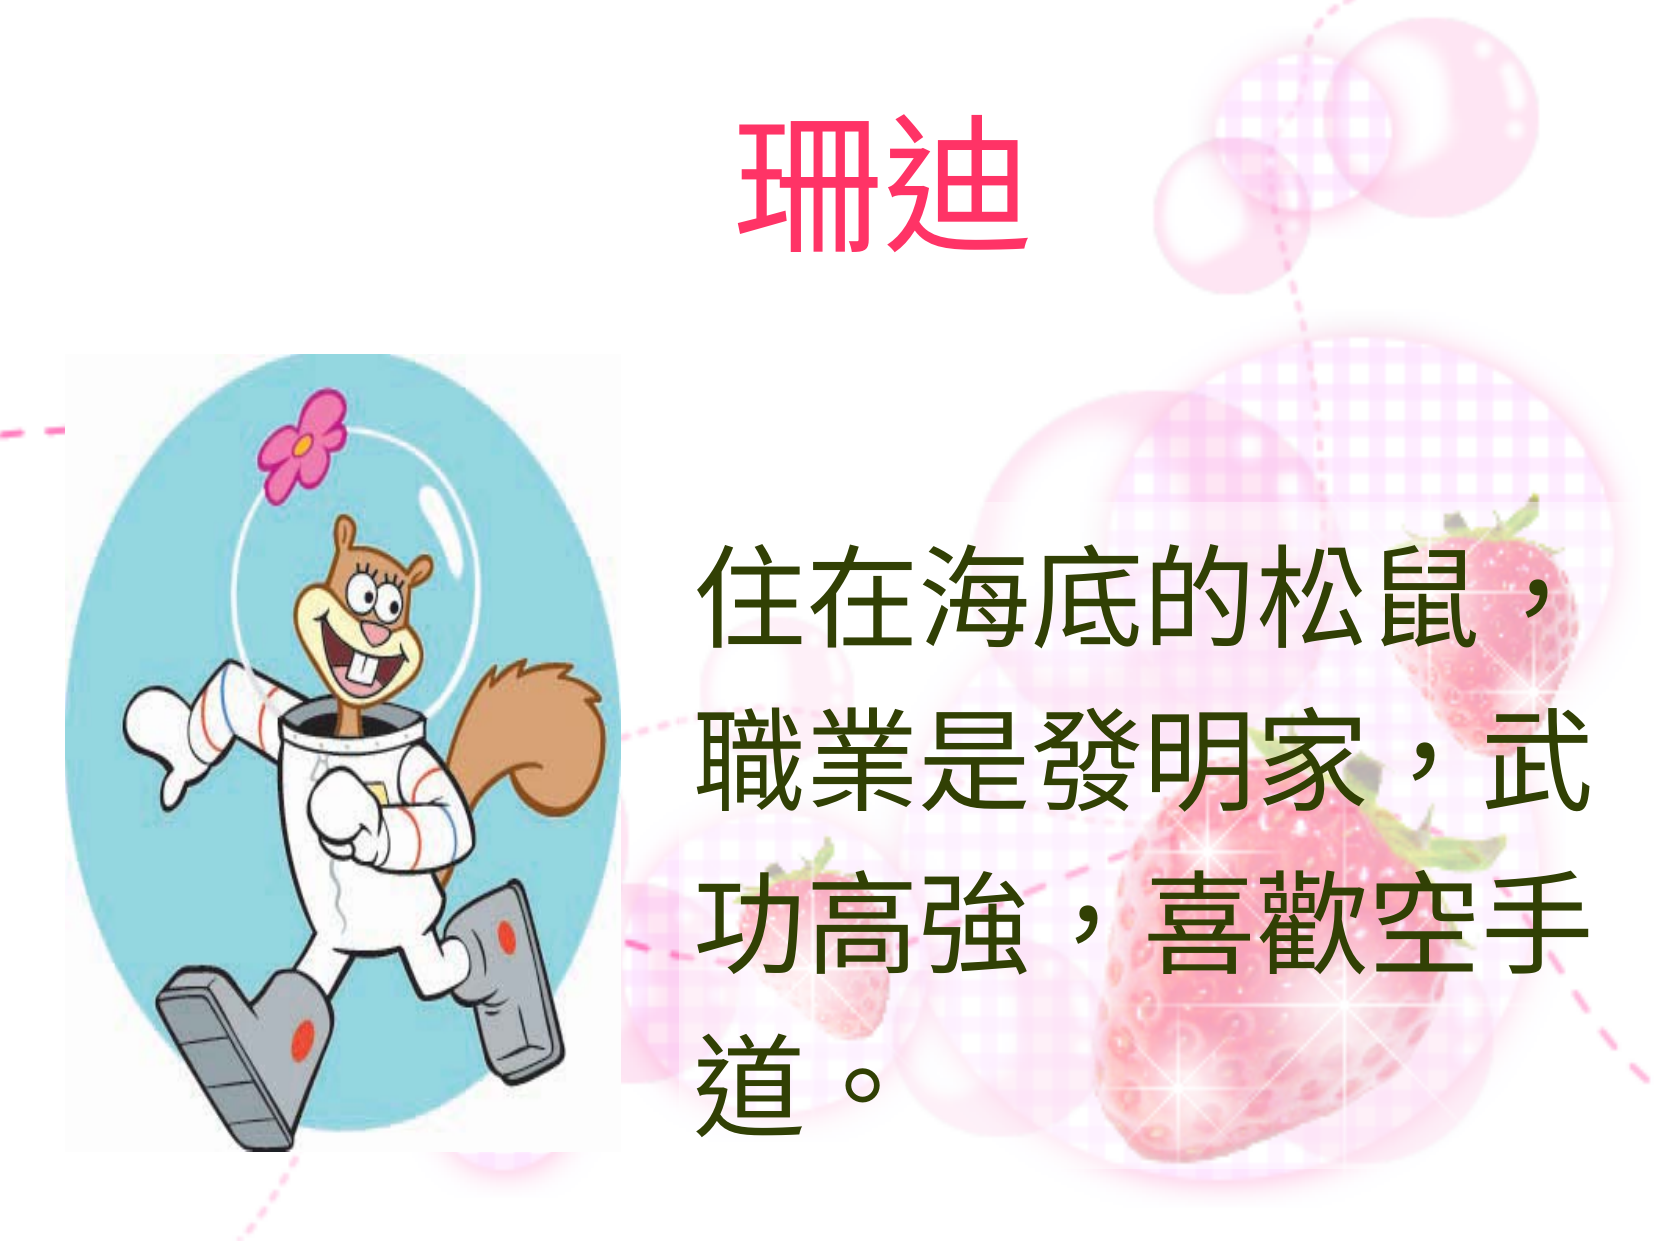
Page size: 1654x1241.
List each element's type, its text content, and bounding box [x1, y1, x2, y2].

text_box 住在海底的松鼠，職業是發明家，武功高強，喜歡空手道。 [679, 501, 1654, 967]
picture [0, 0, 1654, 1241]
text_box 珊迪 [236, 59, 1300, 224]
